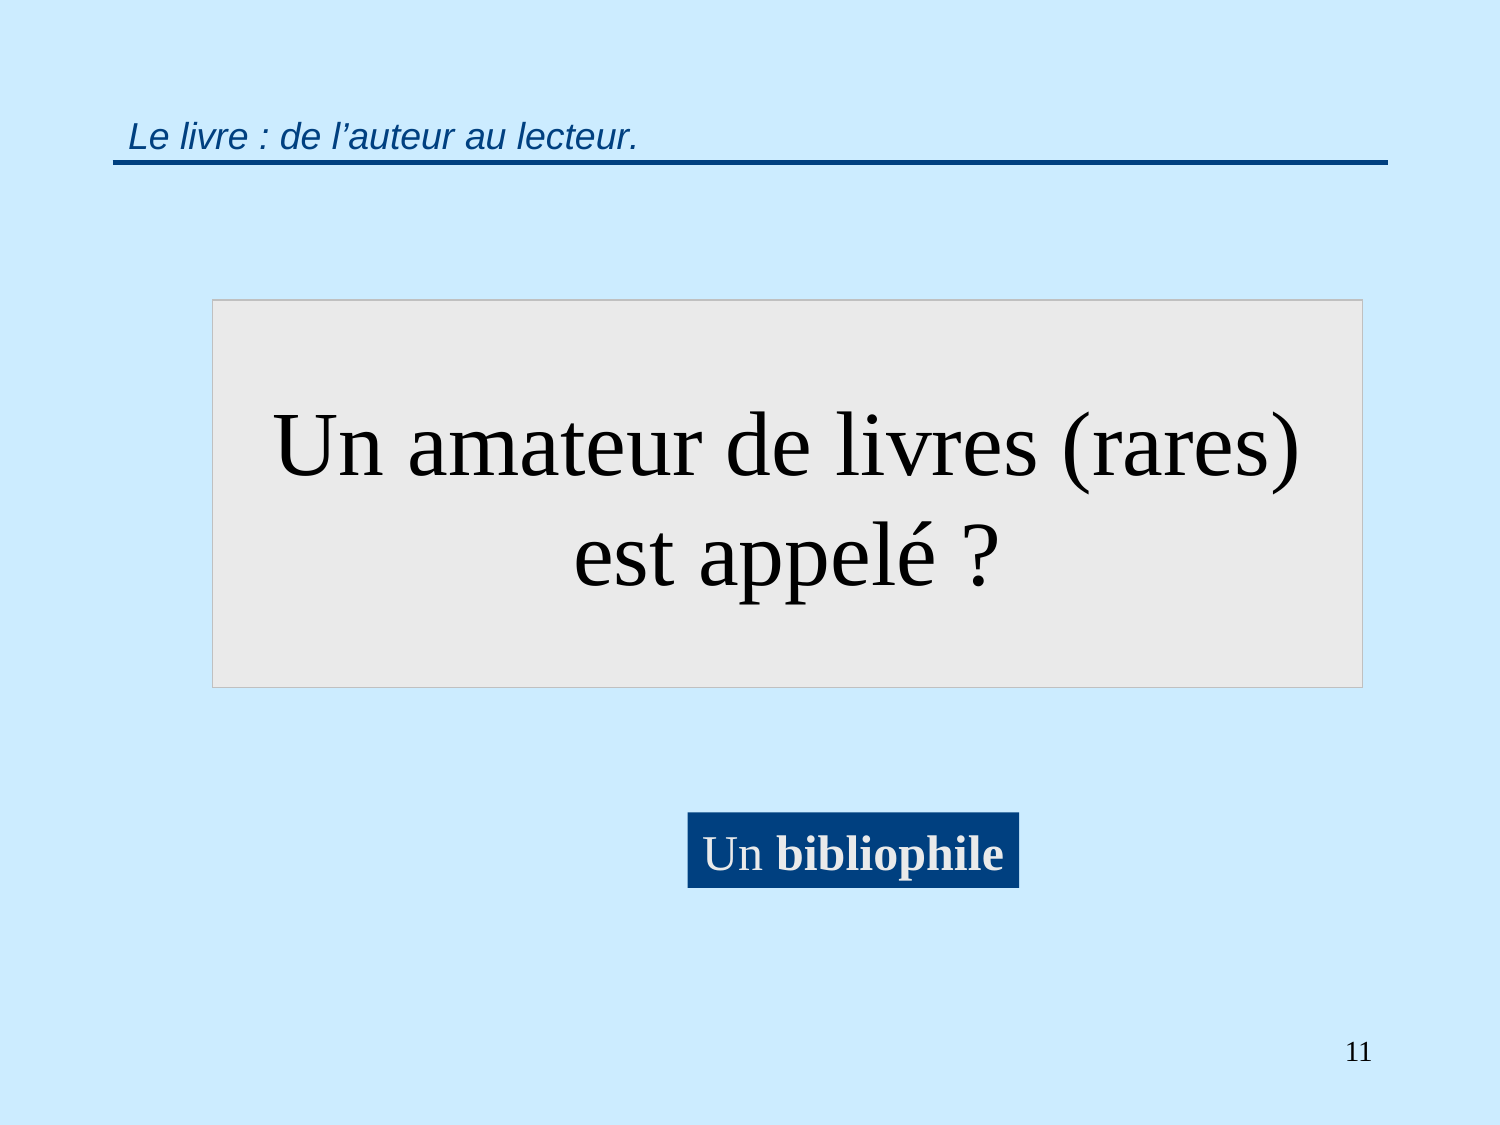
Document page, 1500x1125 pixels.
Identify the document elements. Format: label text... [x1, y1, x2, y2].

title Un amateur de livres (rares) est appelé ? [212, 299, 1363, 688]
text_box Un bibliophile [687, 812, 1020, 888]
text_box Le livre : de l’auteur au lecteur. [113, 104, 655, 160]
